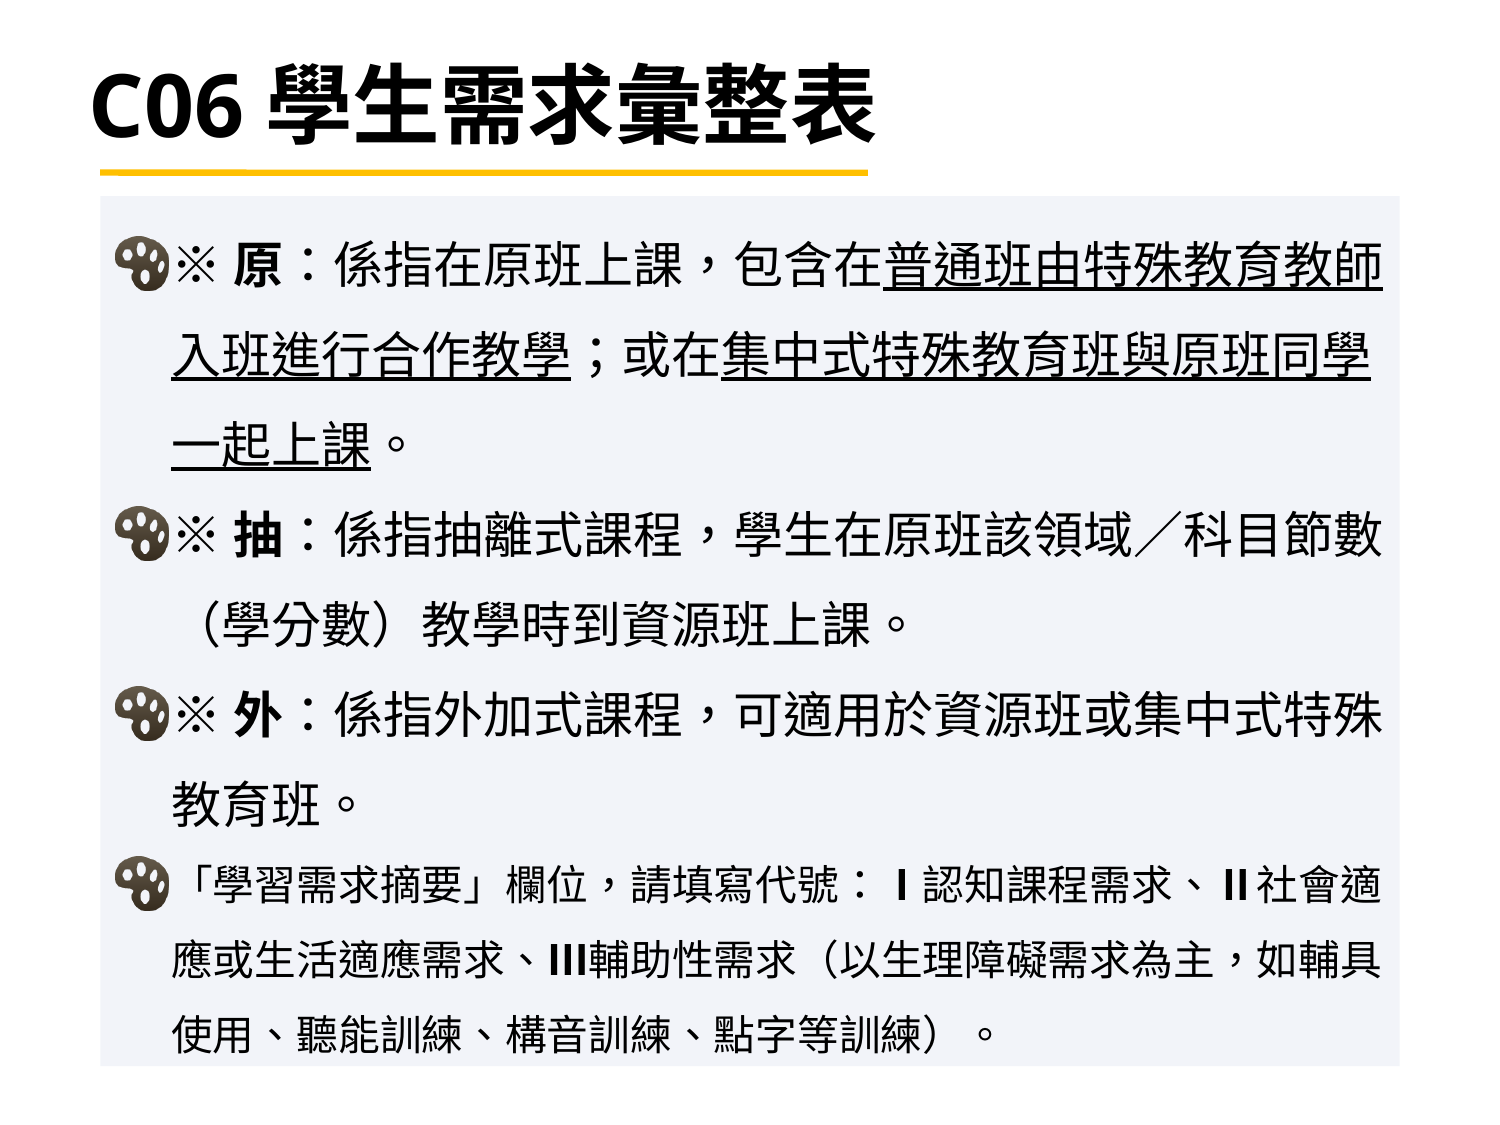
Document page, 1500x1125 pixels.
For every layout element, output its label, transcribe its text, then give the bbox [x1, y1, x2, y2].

text_box ※原：係指在原班上課，包含在普通班由特殊教育教師入班進行合作教學；或在集中式特殊教育班與原班同學一起上課。 ※抽：係指抽離式課程，學生在原班該領域／科目節數（學分數）教學時到資源班上課。 ※外：係指外加式課程，可適用於資源班或集中式特殊教育班。 「學習需求摘要」欄位，請填寫代號：Ⅰ認知課程需求、Ⅱ社會適應或生活適應需求、Ⅲ輔助性需求（以生理障礙需求為主，如輔具使用、聽能訓練、構音訓練、點字等訓練）。 [100, 196, 1400, 1067]
picture [115, 236, 169, 291]
picture [115, 506, 169, 561]
picture [115, 856, 169, 911]
text_box C06學生需求彙整表 [73, 42, 893, 163]
picture [115, 686, 169, 741]
